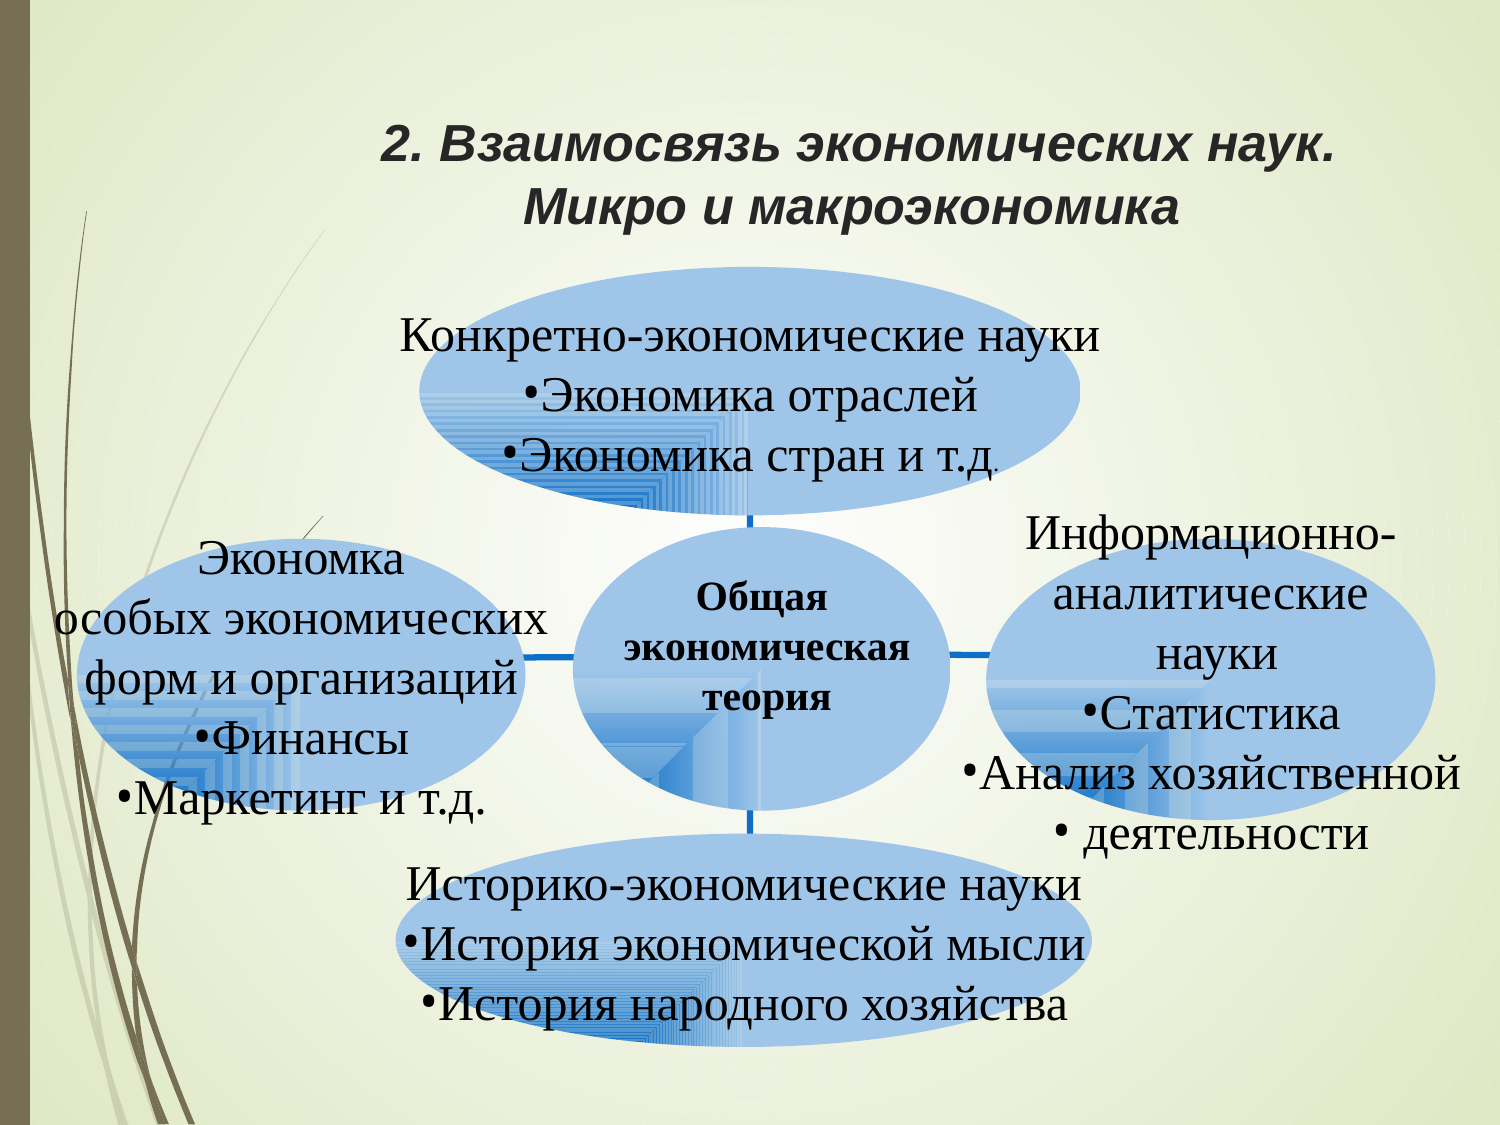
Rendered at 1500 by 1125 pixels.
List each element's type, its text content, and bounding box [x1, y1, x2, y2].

title 2. Взаимосвязь экономических наук. Микро и макроэкономика [319, 102, 1400, 313]
text_box Экономка особых экономических форм и организаций Финансы Маркетинг и т.д. [76, 538, 526, 811]
text_box Информационно- аналитические науки Статистика Анализ хозяйственной деятельности [986, 538, 1436, 821]
text_box Конкретно-экономические науки Экономика отраслей Экономика стран и т.д. [419, 266, 1081, 516]
text_box Общая экономическая теория [572, 527, 951, 811]
text_box Историко-экономические науки История экономической мысли История народного хозяйства [395, 833, 1092, 1047]
